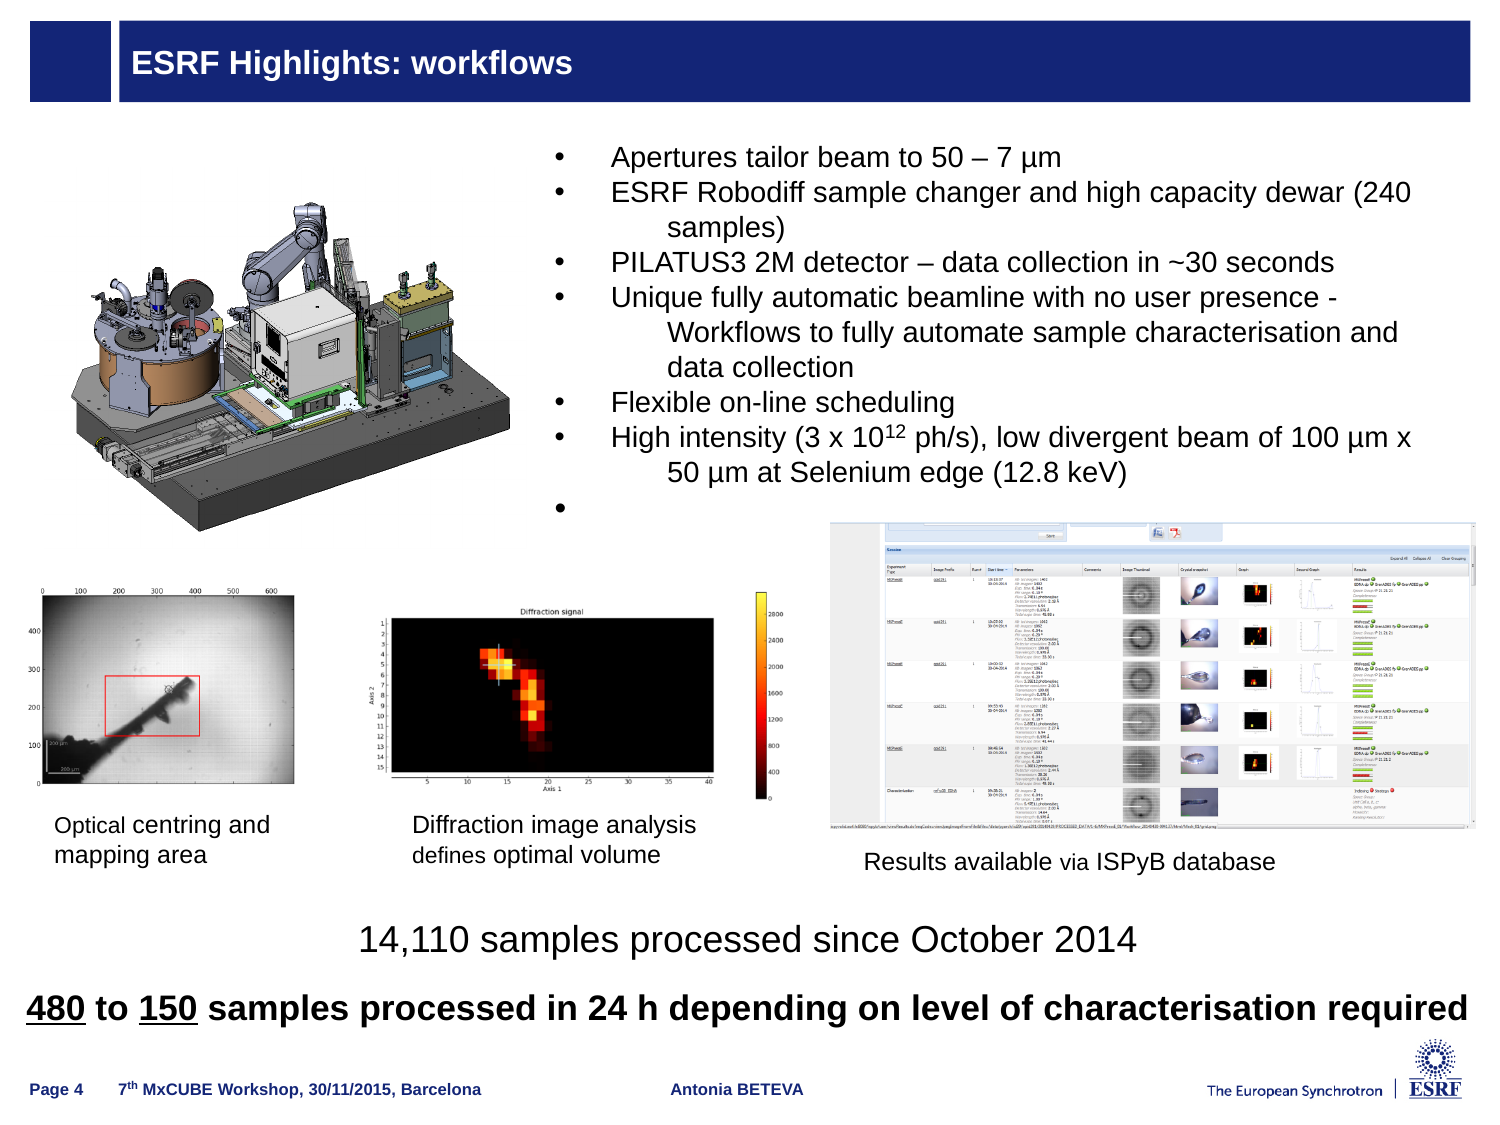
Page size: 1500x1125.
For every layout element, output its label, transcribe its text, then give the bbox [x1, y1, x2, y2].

text_box 7th MxCUBE Workshop, 30/11/2015, Barcelona Antonia BETEVA [118, 1063, 1122, 1099]
text_box Page <number> [29, 1063, 98, 1099]
title ESRF Highlights: workflows [119, 20, 1471, 103]
text_box 14,110 samples processed since October 2014 480 to 150 samples processed in 24 h depending on level of characterisation required [0, 907, 1496, 1036]
text_box Optical centring and mapping area [39, 801, 307, 877]
picture [44, 167, 527, 549]
text_box Results available via ISPyB database [848, 838, 1450, 884]
text_box Apertures tailor beam to 50 – 7 µm ESRF Robodiff sample changer and high capacity dewar (240 samples) PILATUS3 2M detector – data collection in ~30 seconds Unique fully automatic beamline with no user presence - Workflows to fully automate sample characterisation and data collection Flexible on-line scheduling High intensity (3 x 1012 ph/s), low divergent beam of 100 µm x 50 µm at Selenium edge (12.8 keV) [539, 96, 1450, 536]
picture [830, 522, 1476, 829]
picture [1175, 1018, 1500, 1125]
text_box Diffraction image analysis defines optimal volume [397, 803, 783, 877]
picture [358, 587, 792, 803]
picture [24, 584, 298, 790]
